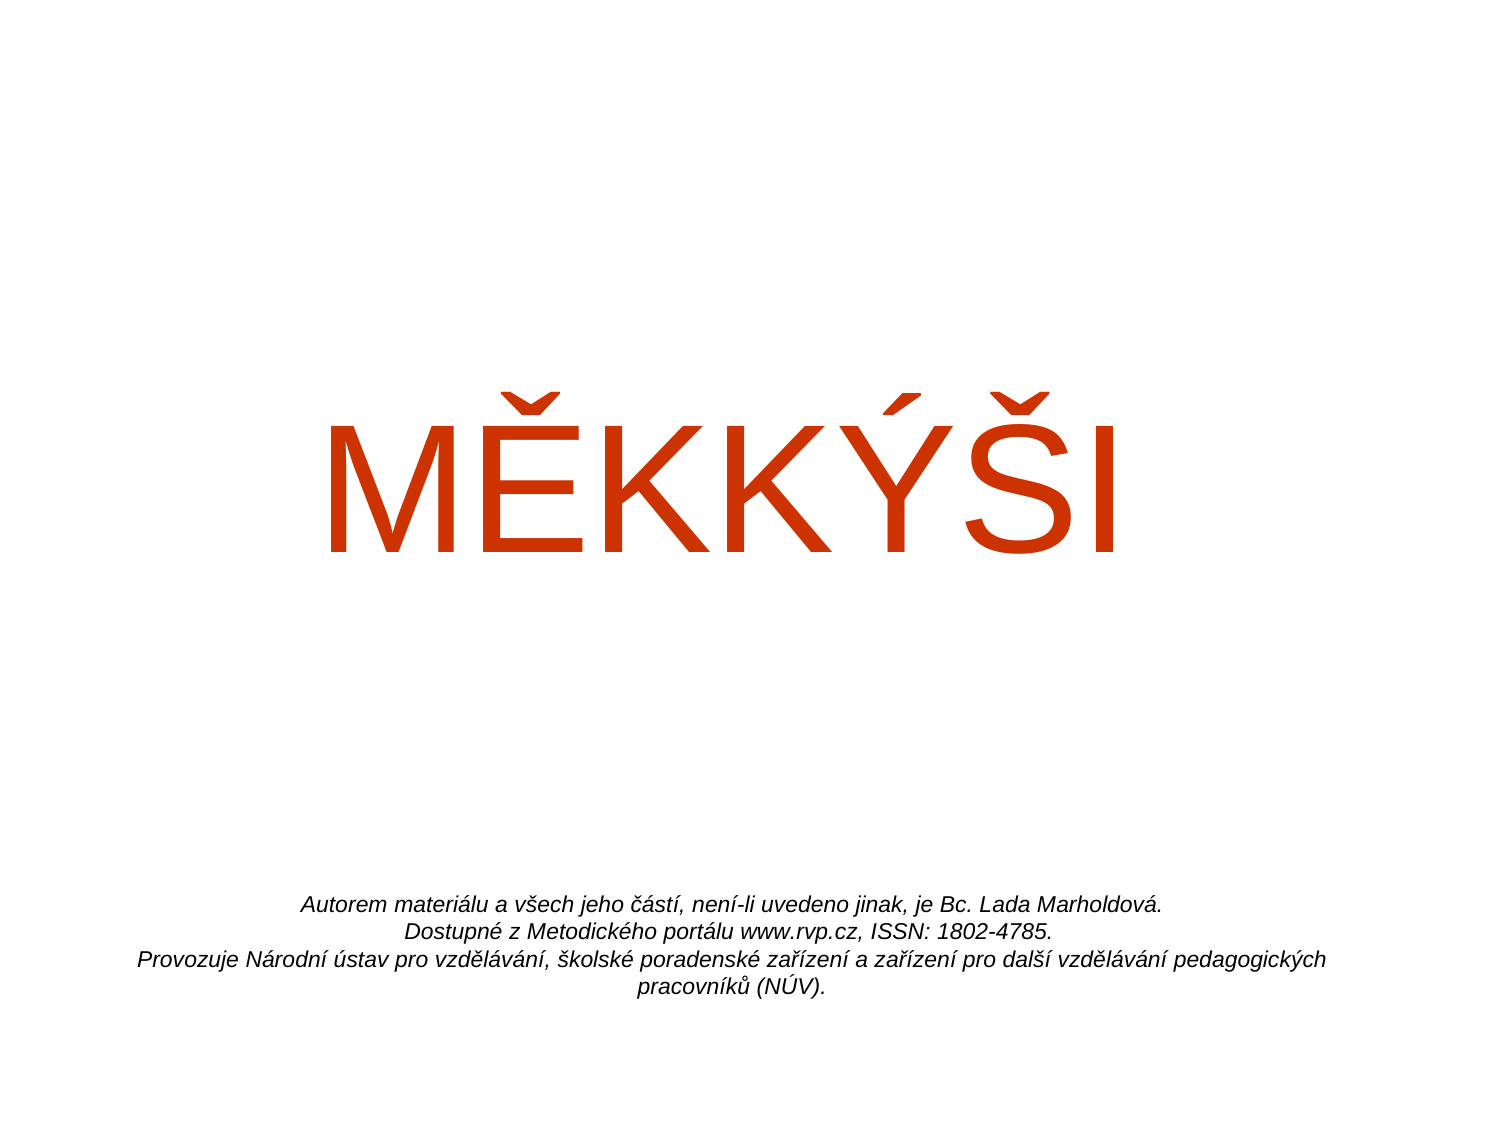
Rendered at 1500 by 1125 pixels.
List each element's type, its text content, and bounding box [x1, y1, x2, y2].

text_box MĚKKÝŠI [301, 361, 1389, 637]
text_box Autorem materiálu a všech jeho částí, není-li uvedeno jinak, je Bc. Lada Marholdová. Dostupné z Metodického portálu www.rvp.cz, ISSN: 1802-4785. Provozuje Národní ústav pro vzdělávání, školské poradenské zařízení a zařízení pro další vzdělávání pedagogických pracovníků (NÚV). [76, 881, 1388, 1049]
